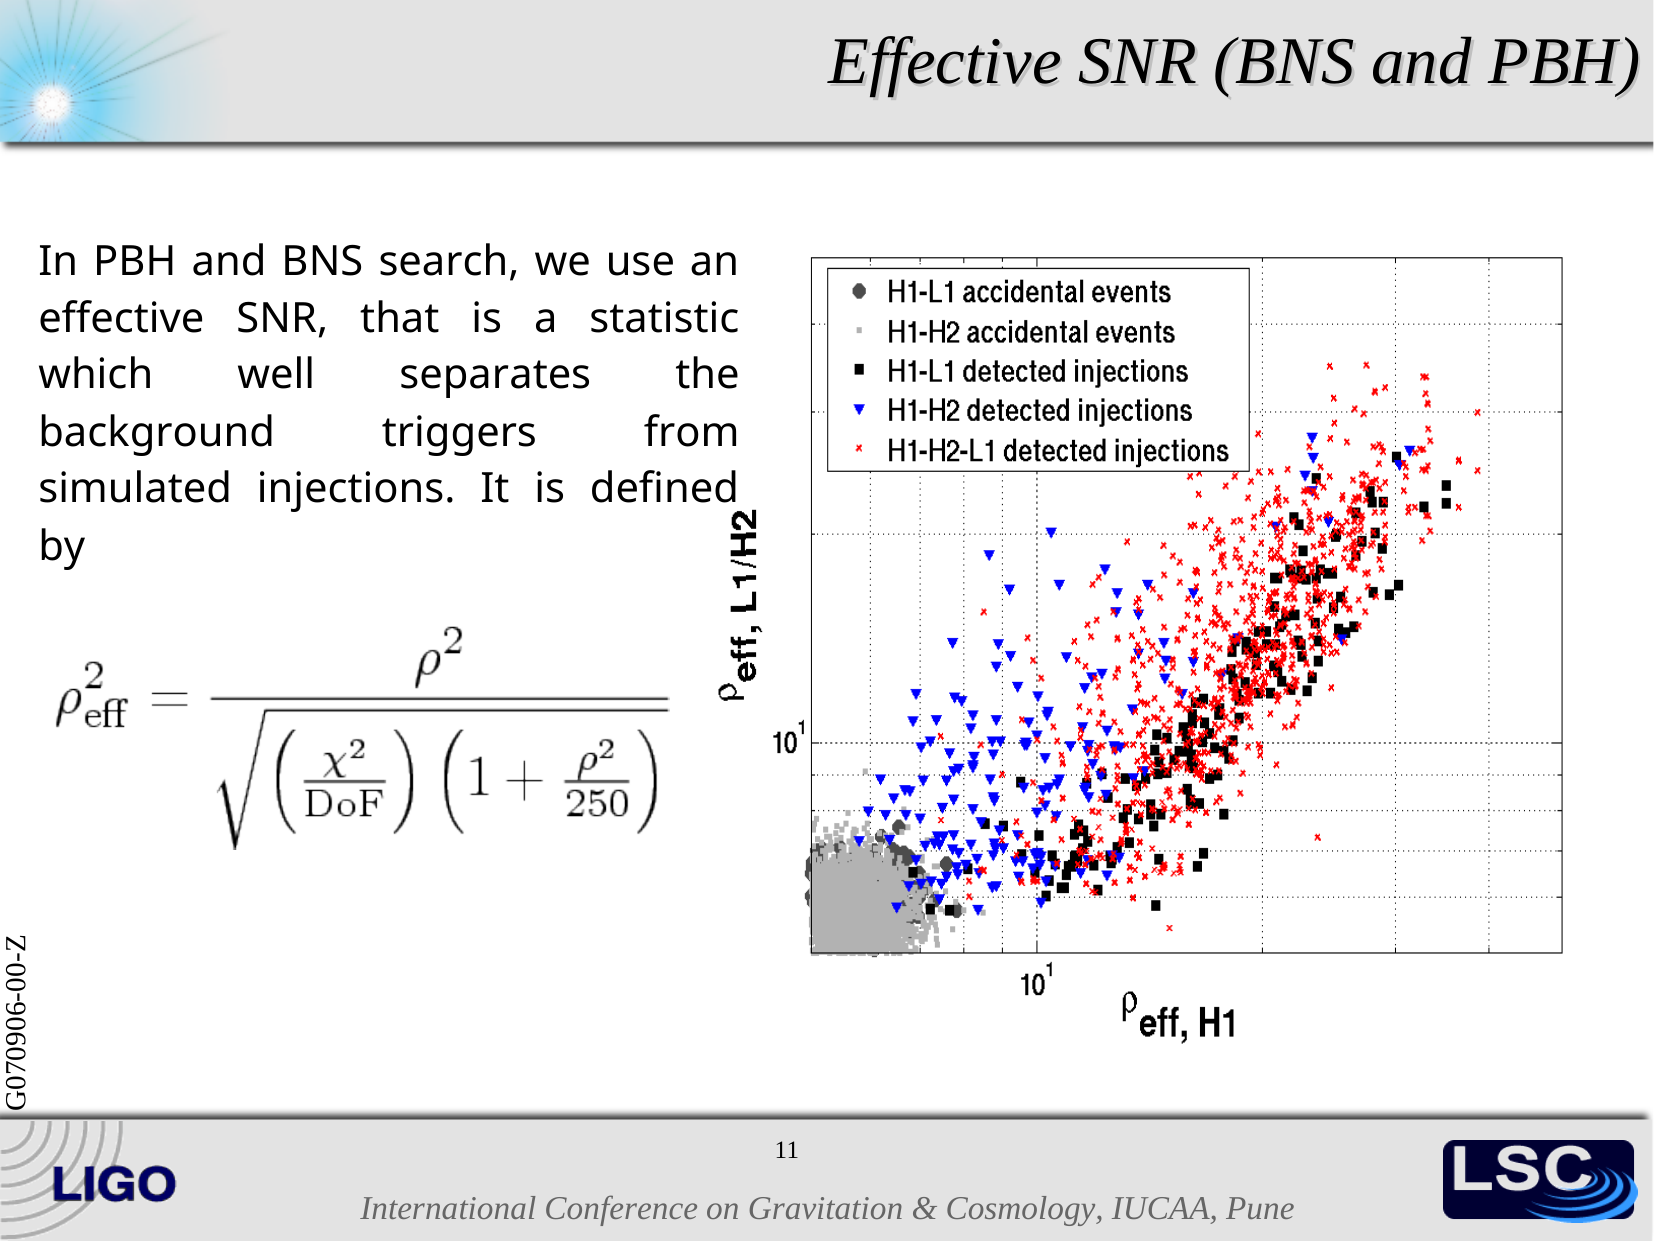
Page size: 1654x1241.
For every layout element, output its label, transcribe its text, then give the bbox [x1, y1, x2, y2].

picture [0, 0, 1654, 1241]
text_box In PBH and BNS search, we use an effective SNR, that is a statistic which well separates the background triggers from simulated injections. It is defined by [38, 230, 740, 751]
text_box Effective SNR (BNS and PBH) [547, 24, 1642, 107]
